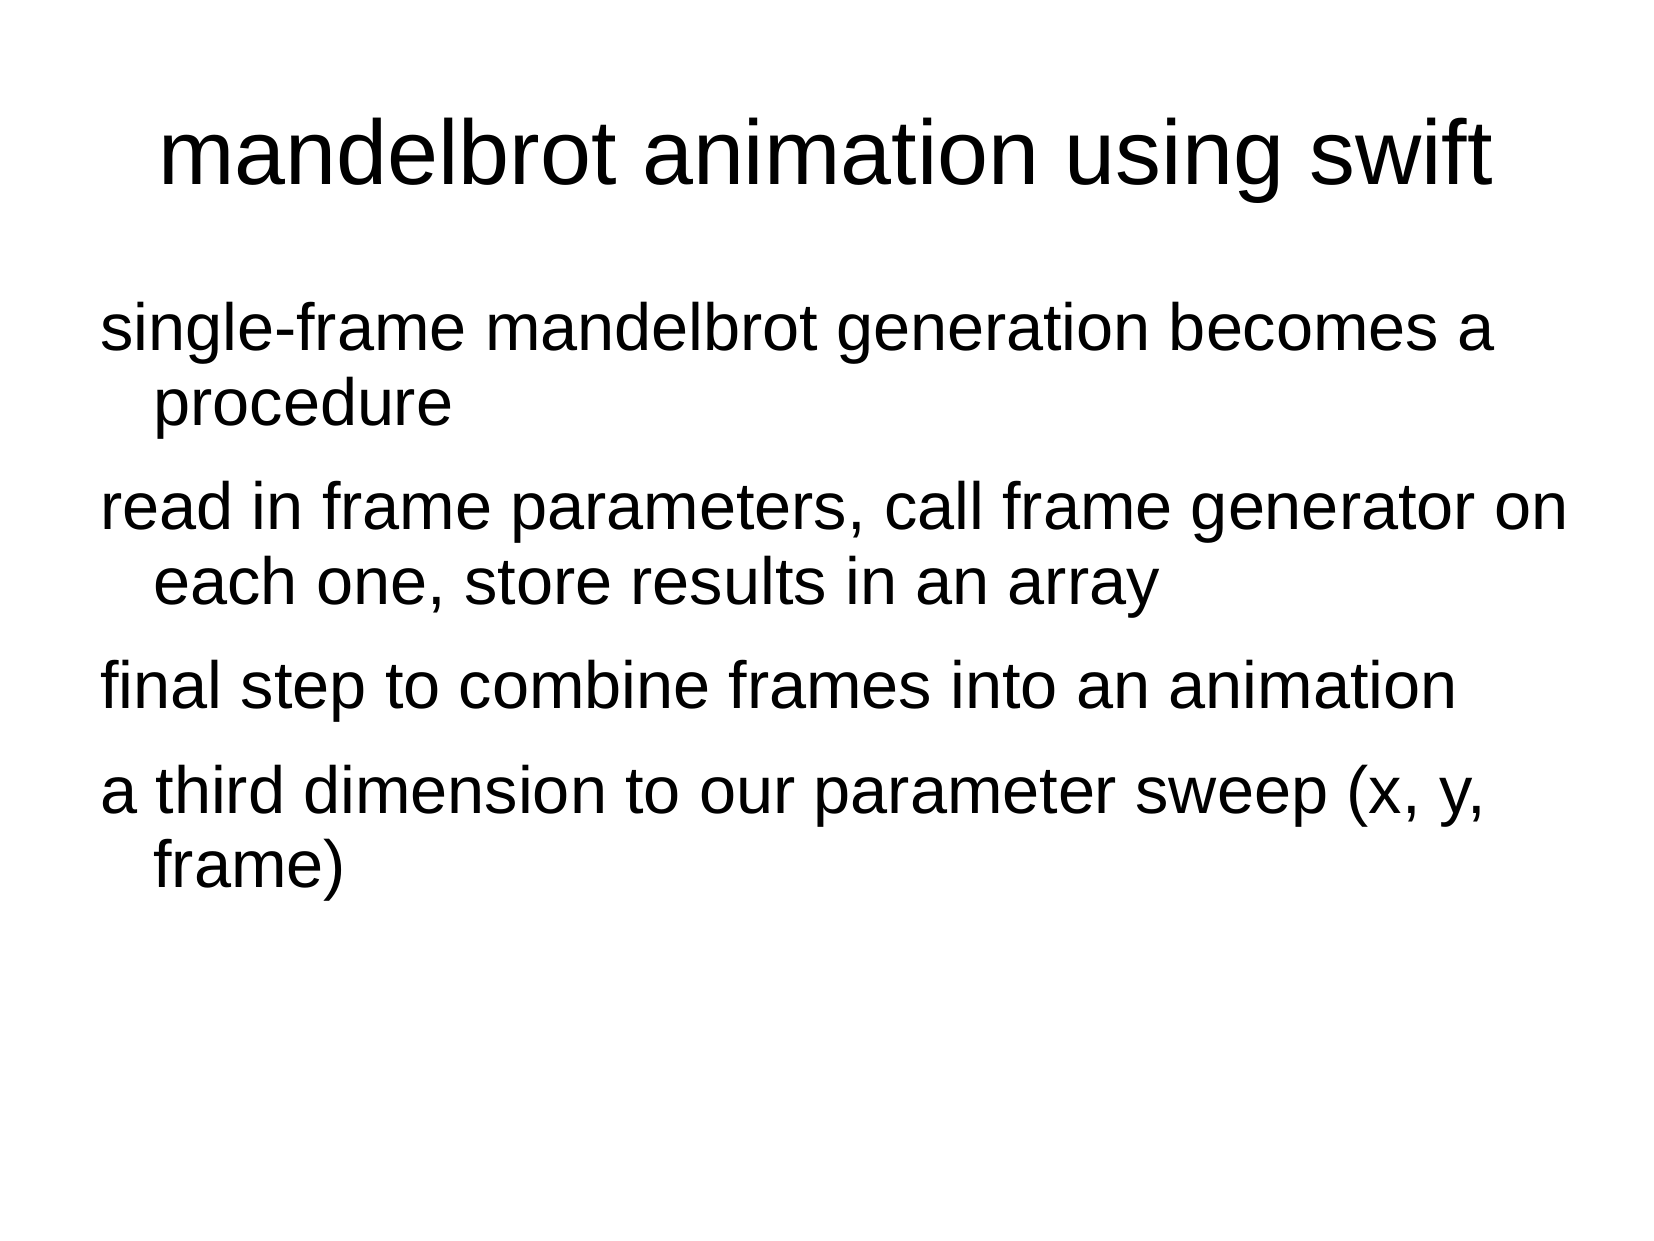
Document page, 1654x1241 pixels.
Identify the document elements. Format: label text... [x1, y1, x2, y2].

title mandelbrot animation using swift [82, 49, 1571, 257]
list single-frame mandelbrot generation becomes a procedure read in frame parameters, call frame generator on each one, store results in an array final step to combine frames into an animation a third dimension to our parameter sweep (x, y, frame) [82, 290, 1571, 1094]
